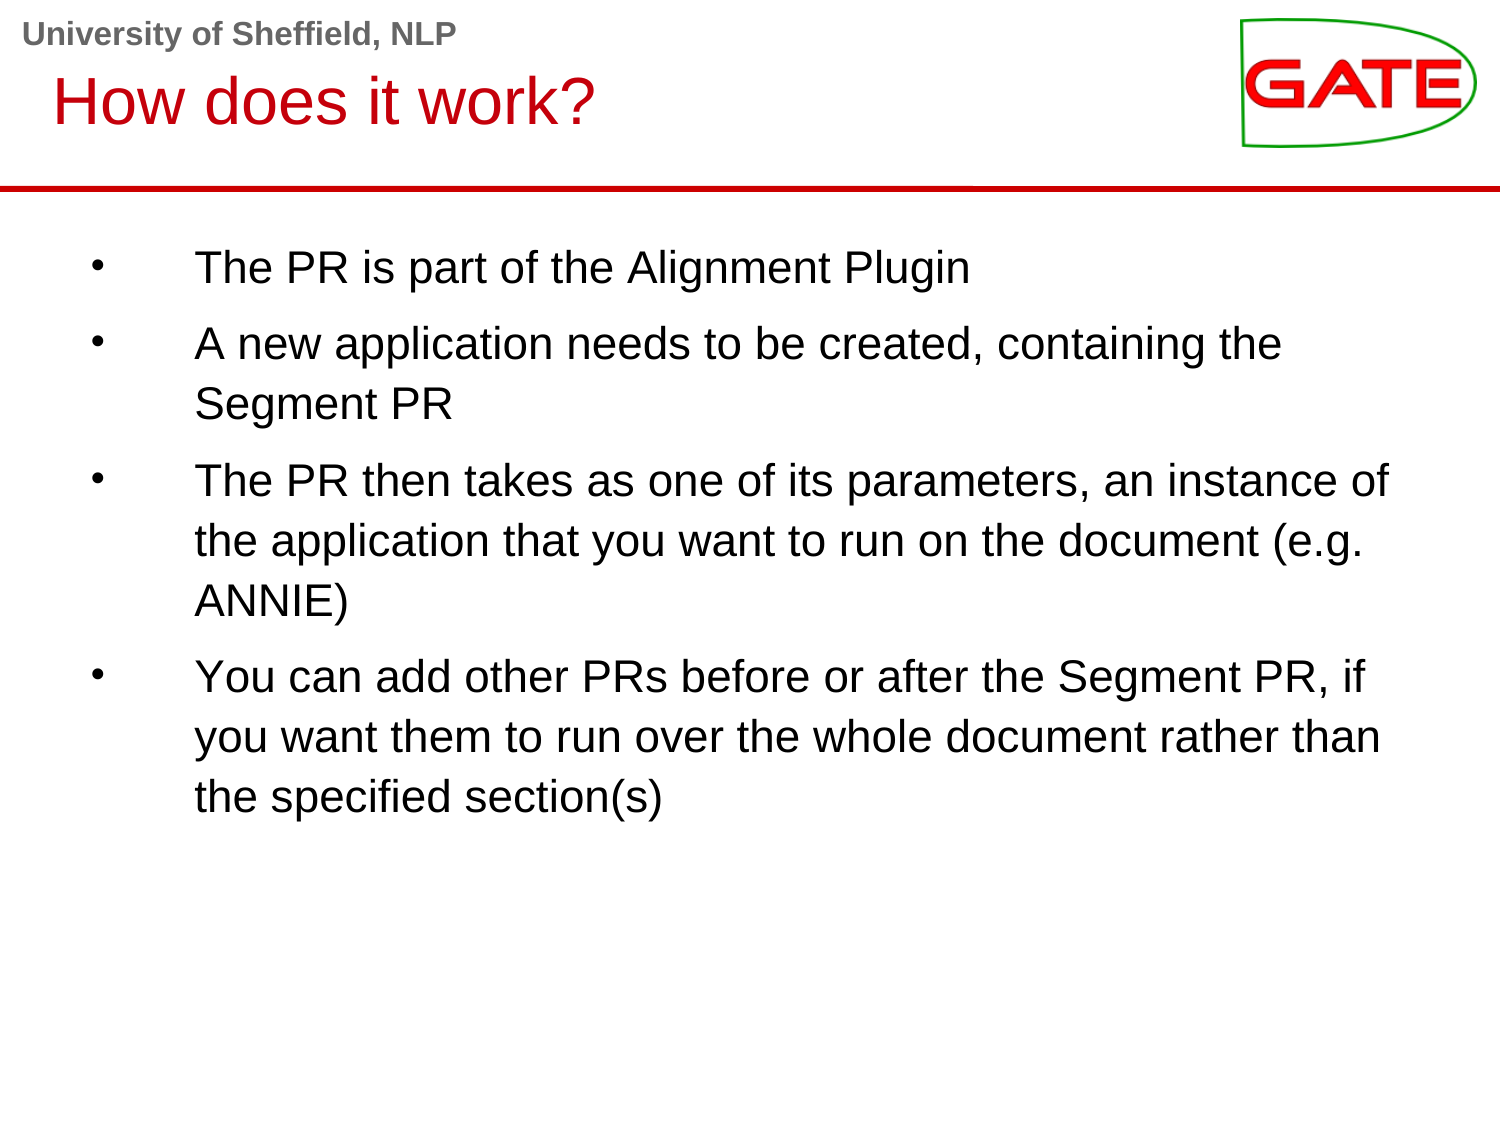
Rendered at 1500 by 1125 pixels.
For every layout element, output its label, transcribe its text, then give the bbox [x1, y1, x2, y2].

title How does it work? [37, 0, 1380, 197]
list The PR is part of the Alignment Plugin A new application needs to be created, containing the Segment PR The PR then takes as one of its parameters, an instance of the application that you want to run on the document (e.g. ANNIE) You can add other PRs before or after the Segment PR, if you want them to run over the whole document rather than the specified section(s) [75, 224, 1418, 1125]
picture [1380, 18, 1477, 148]
